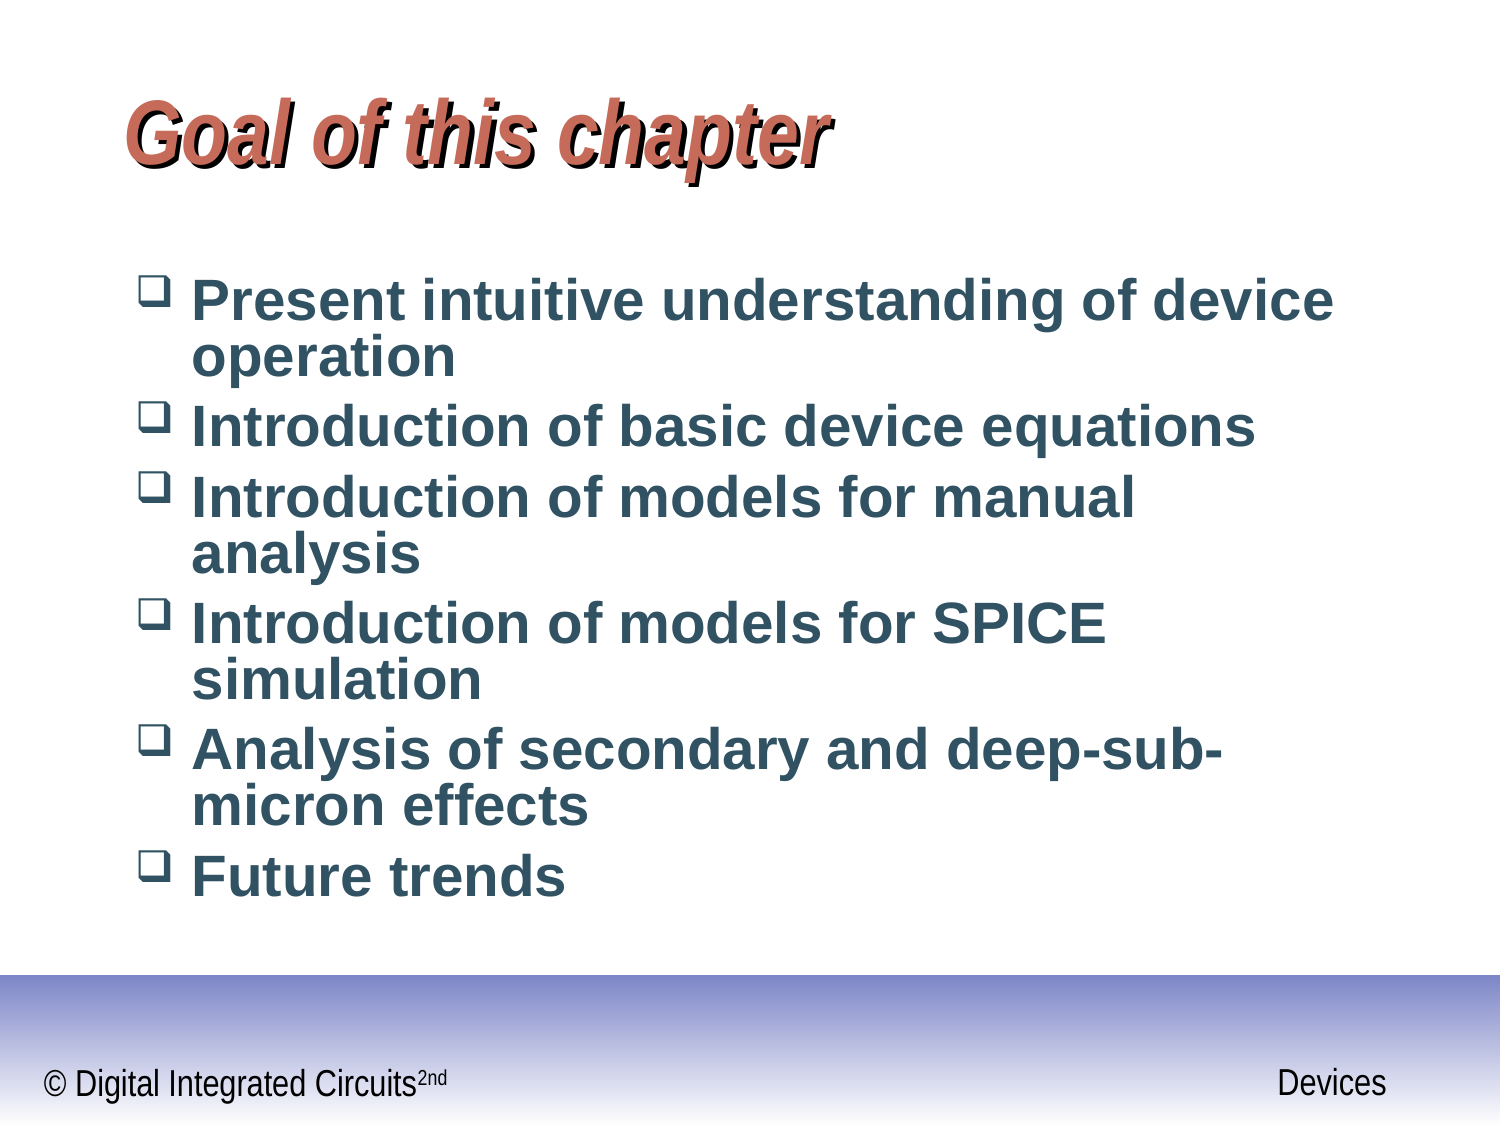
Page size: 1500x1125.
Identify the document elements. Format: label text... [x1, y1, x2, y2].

list Present intuitive understanding of device operation Introduction of basic device equations Introduction of models for manual analysis Introduction of models for SPICE simulation Analysis of secondary and deep-sub-micron effects Future trends [120, 268, 1396, 1057]
title Goal of this chapter [108, 65, 1384, 190]
